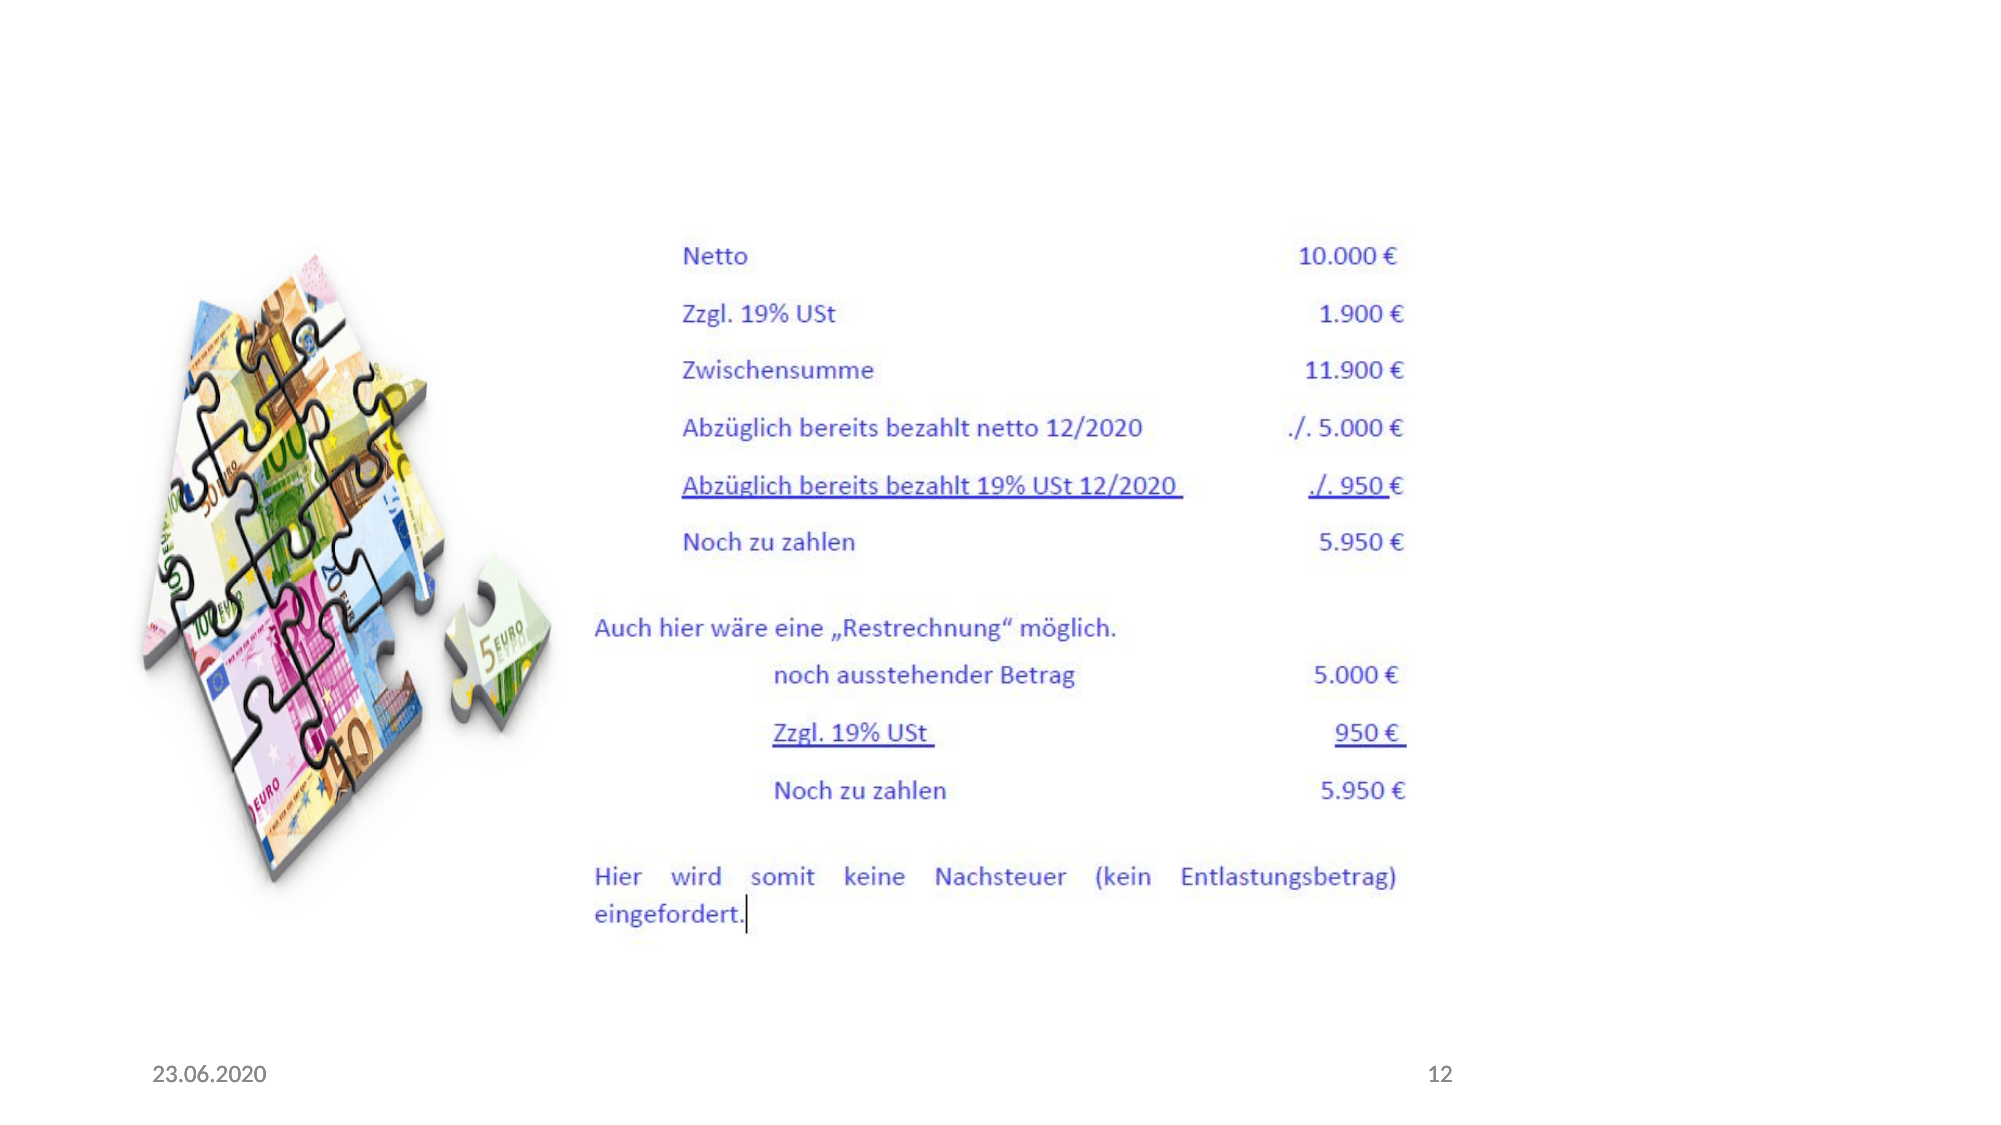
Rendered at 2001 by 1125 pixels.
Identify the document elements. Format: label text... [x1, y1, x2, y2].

text_box [1412, 1042, 1863, 1103]
picture [38, 149, 1518, 976]
text_box 23.06.2020 [137, 1042, 588, 1103]
